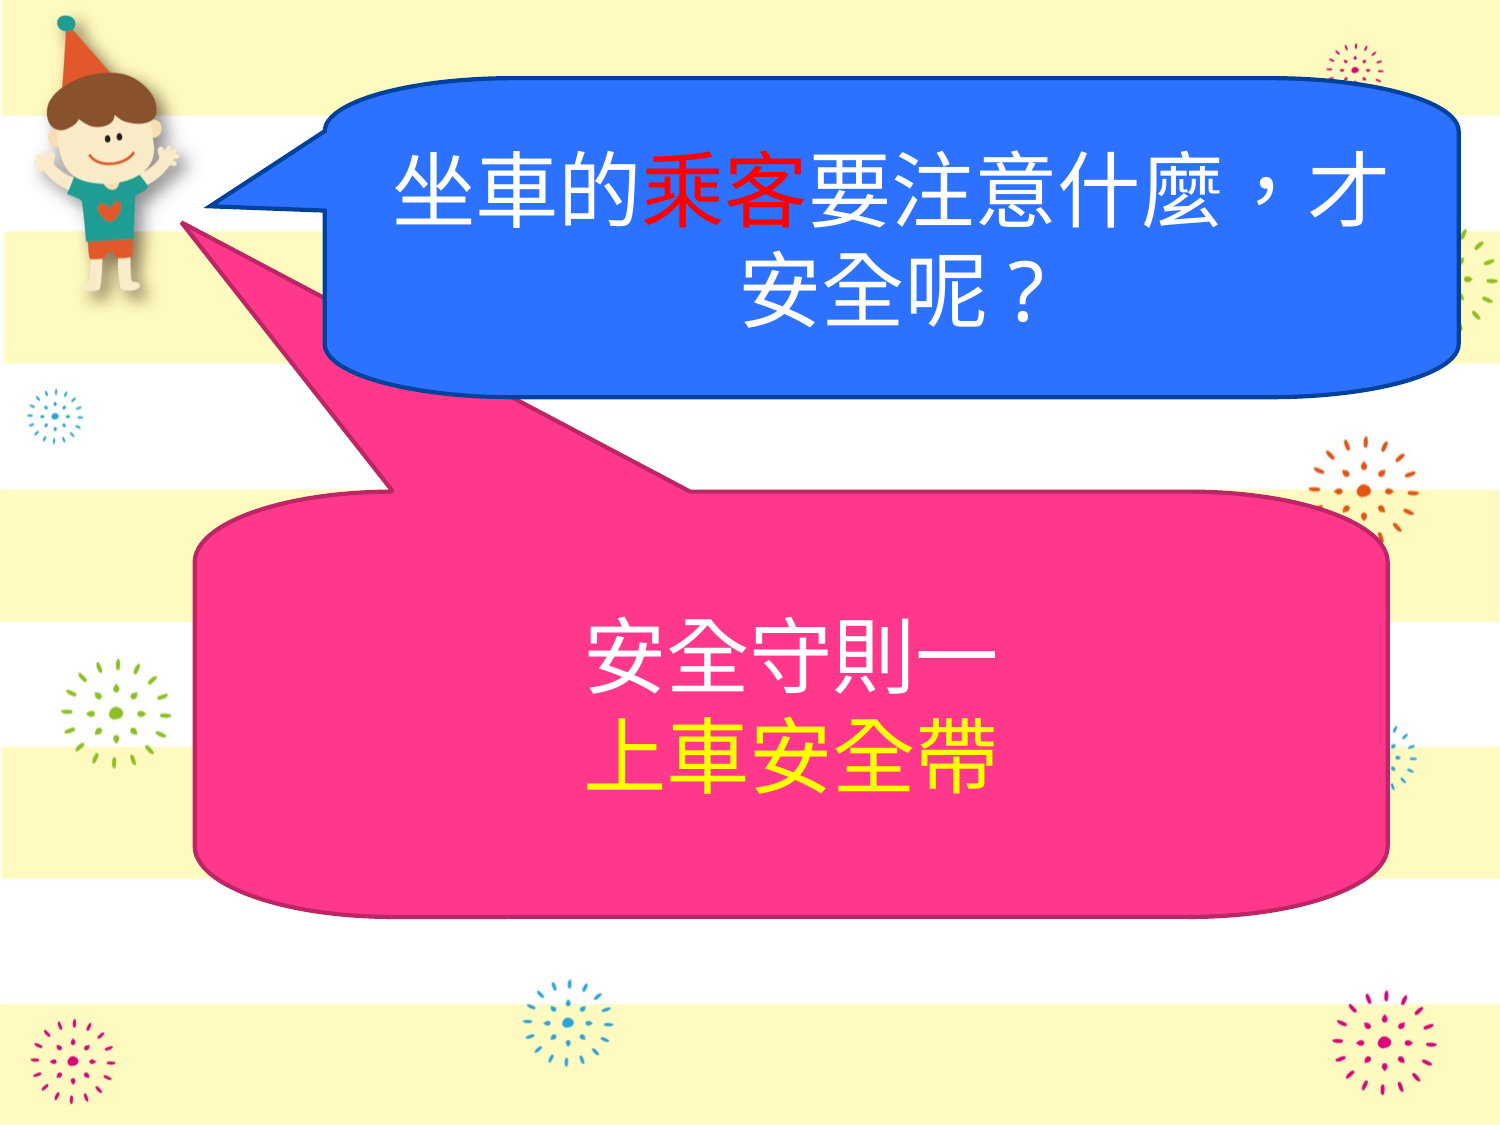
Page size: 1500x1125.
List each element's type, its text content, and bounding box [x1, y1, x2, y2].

picture [0, 0, 1500, 1125]
text_box 坐車的乘客要注意什麼，才安全呢? [209, 78, 1459, 398]
text_box 安全守則一 上車安全帶 [181, 222, 1388, 917]
